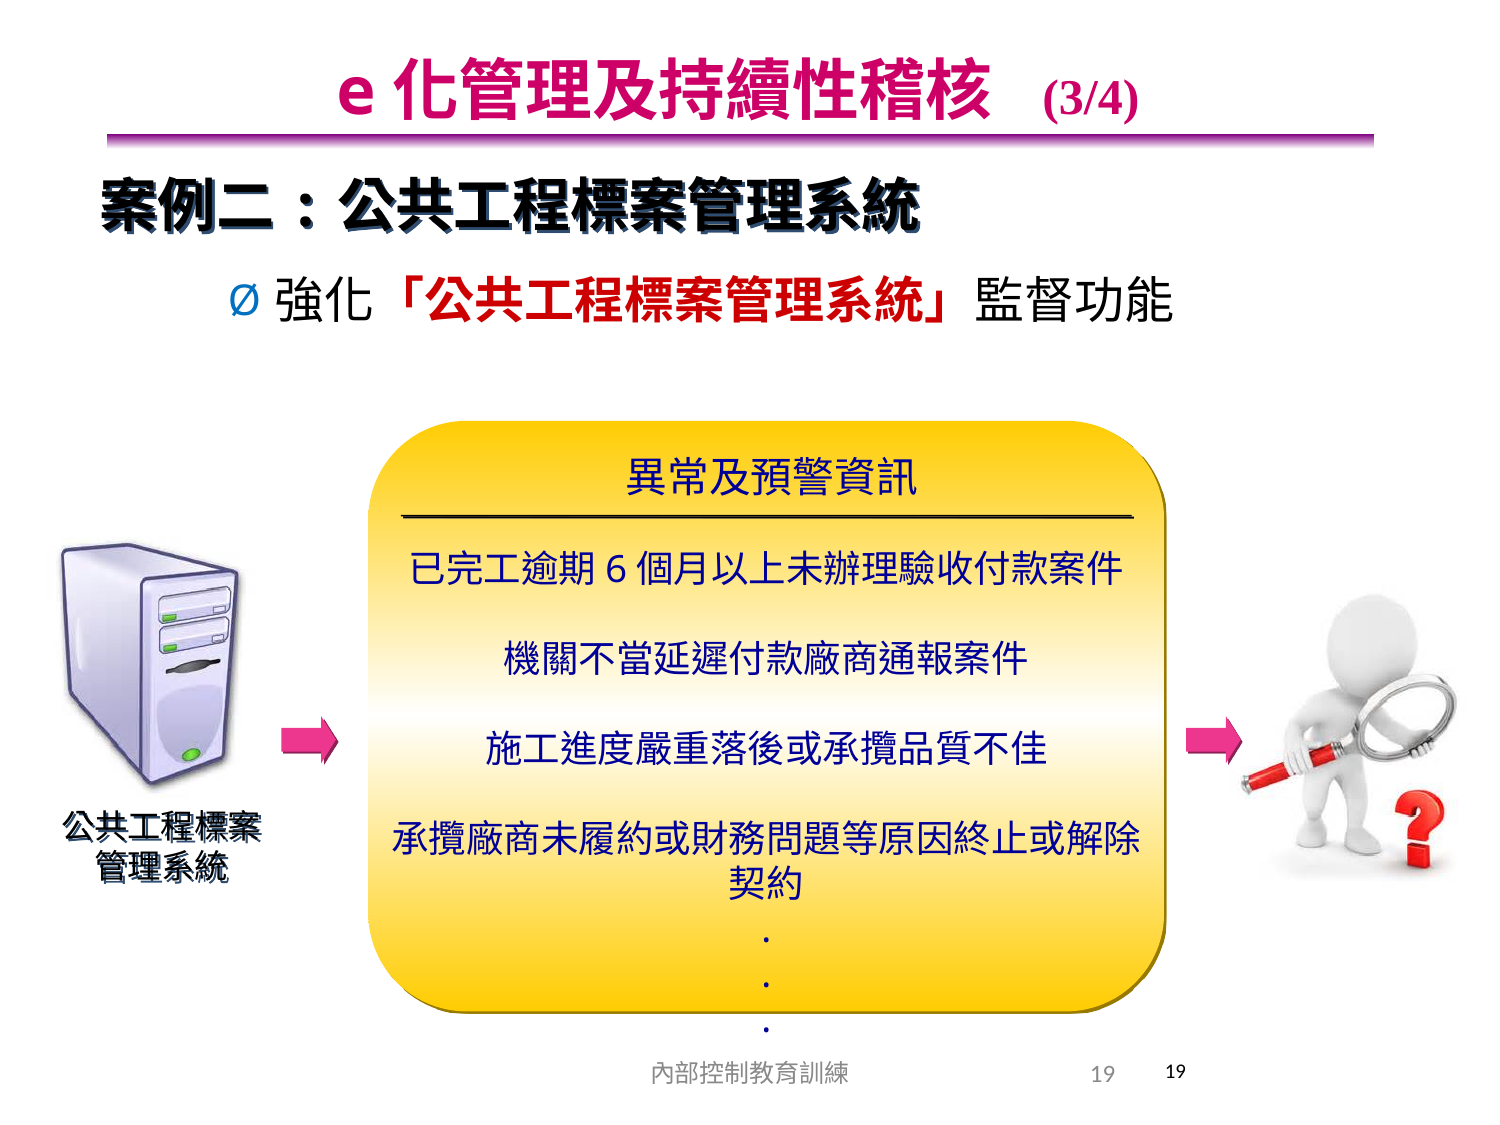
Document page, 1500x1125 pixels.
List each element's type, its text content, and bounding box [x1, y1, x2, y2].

text_box 異常及預警資訊 [477, 445, 1066, 504]
text_box [1186, 716, 1241, 764]
text_box 內部控制教育訓練 [512, 1042, 988, 1103]
text_box 公共工程標案管理系統 [41, 797, 282, 894]
text_box e化管理及持續性稽核 (3/4) [63, 19, 1413, 156]
text_box 已完工逾期6個月以上未辦理驗收付款案件 機關不當延遲付款廠商通報案件 施工進度嚴重落後或承攬品質不佳 承攬廠商未履約或財務問題等原因終止或解除契約 . . . [368, 539, 1164, 1023]
text_box [270, 409, 1394, 919]
picture [1229, 586, 1467, 894]
text_box [107, 134, 1375, 149]
text_box 案例二:公共工程標案管理系統 [85, 161, 1491, 246]
picture [30, 537, 271, 798]
text_box [281, 716, 336, 764]
text_box 19 [1149, 1050, 1500, 1125]
text_box 強化「公共工程標案管理系統」監督功能 [63, 255, 1415, 409]
text_box 19 [1074, 1042, 1426, 1103]
